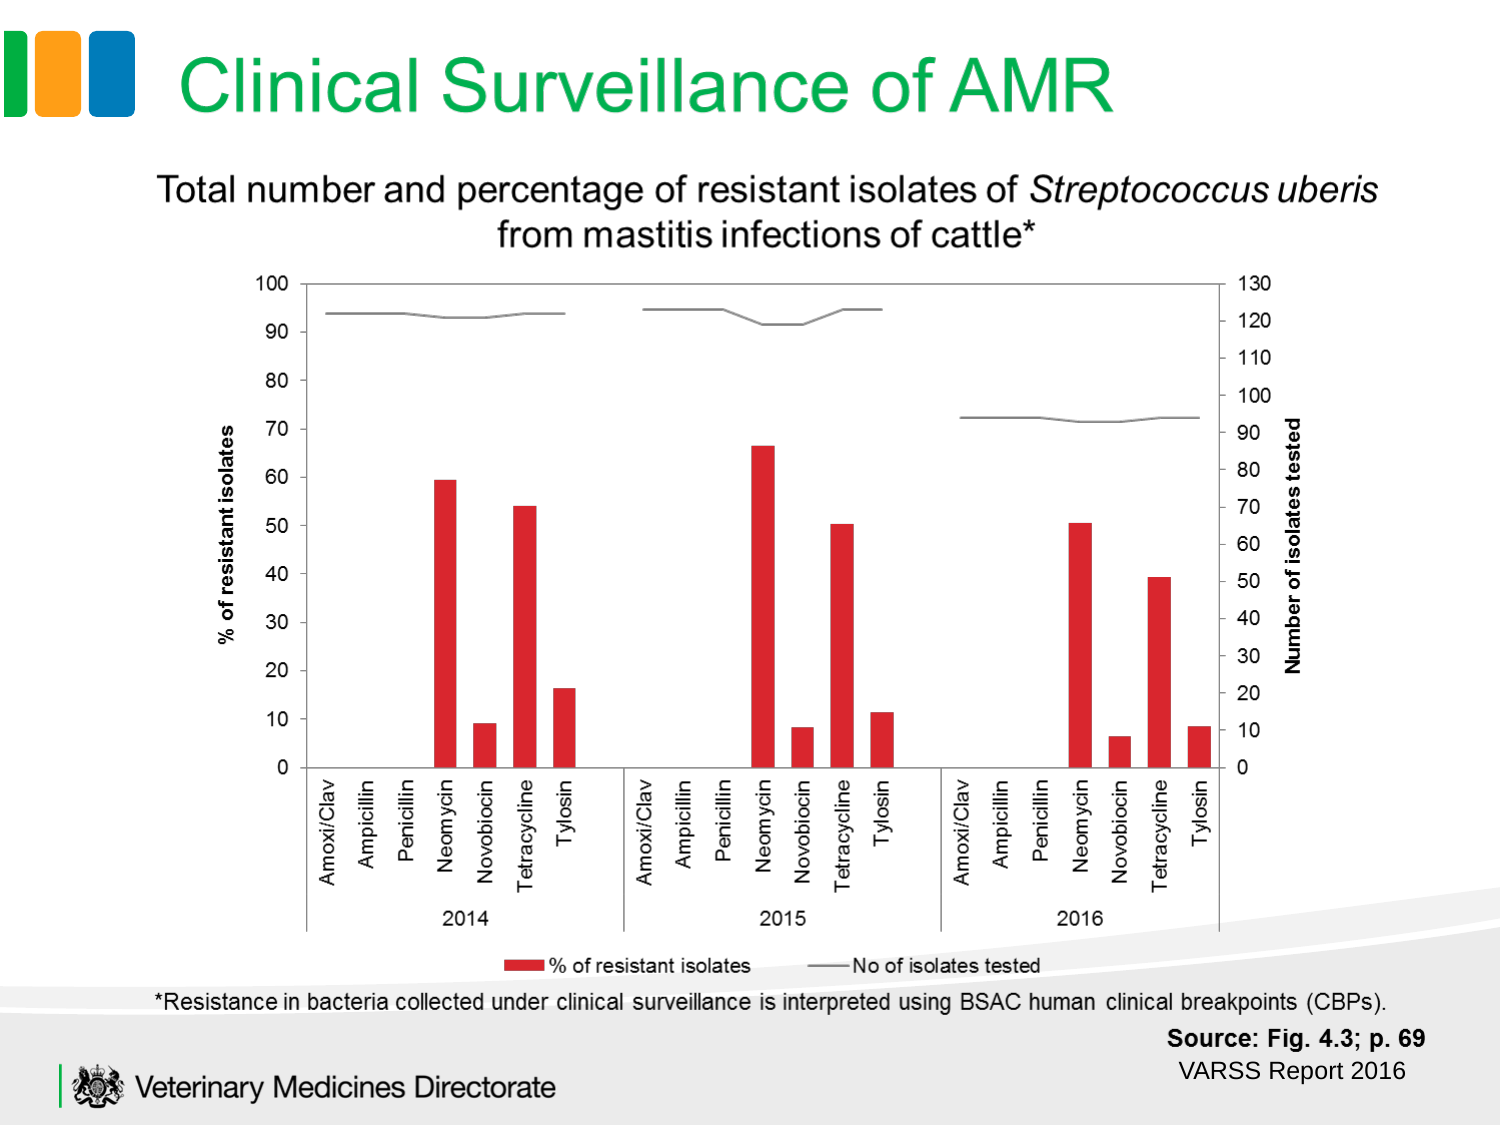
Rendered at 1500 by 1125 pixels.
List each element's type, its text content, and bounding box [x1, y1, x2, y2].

text_box VARSS Report 2016 [1163, 1046, 1424, 1093]
picture [59, 16, 1441, 1109]
